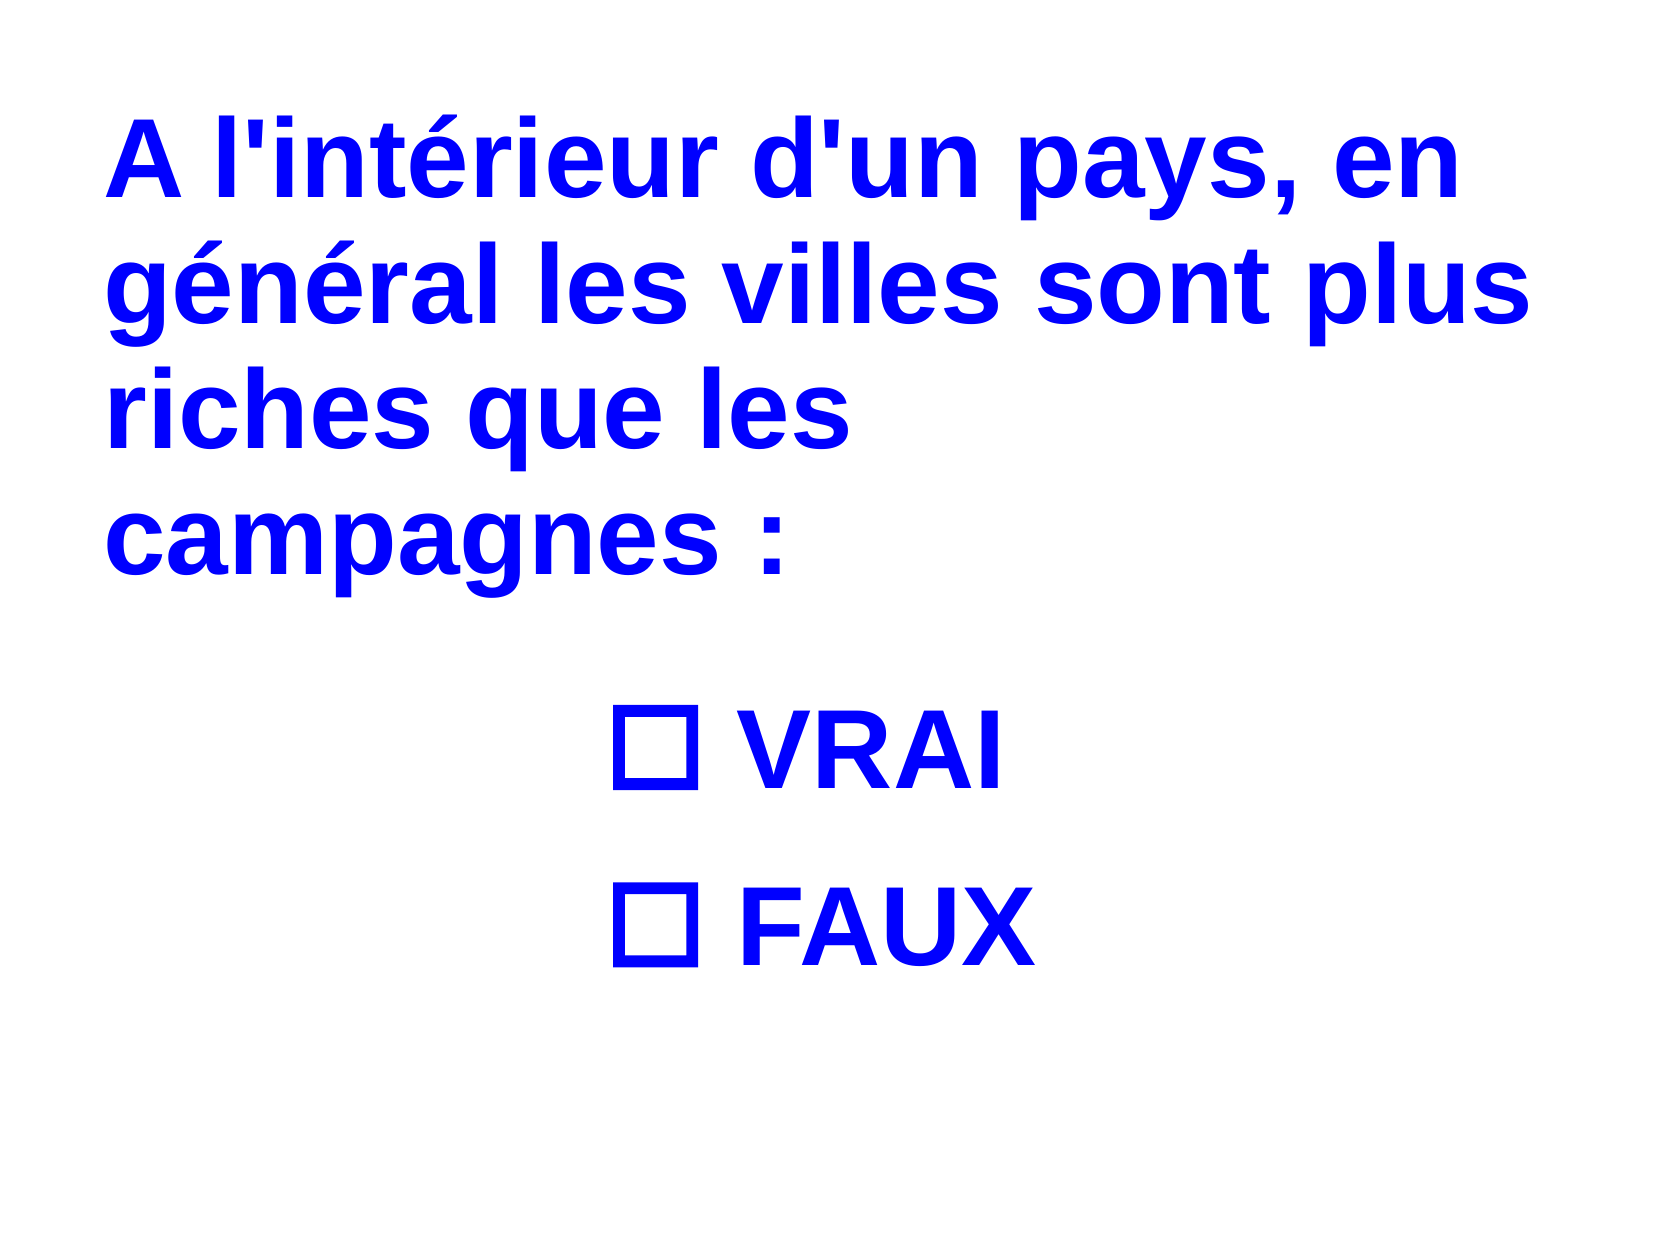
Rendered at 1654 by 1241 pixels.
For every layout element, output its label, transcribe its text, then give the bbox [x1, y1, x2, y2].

text_box  VRAI [590, 679, 1211, 856]
text_box A l'intérieur d'un pays, en général les villes sont plus riches que les campagnes : [88, 88, 1565, 606]
text_box  FAUX [590, 856, 1211, 1123]
